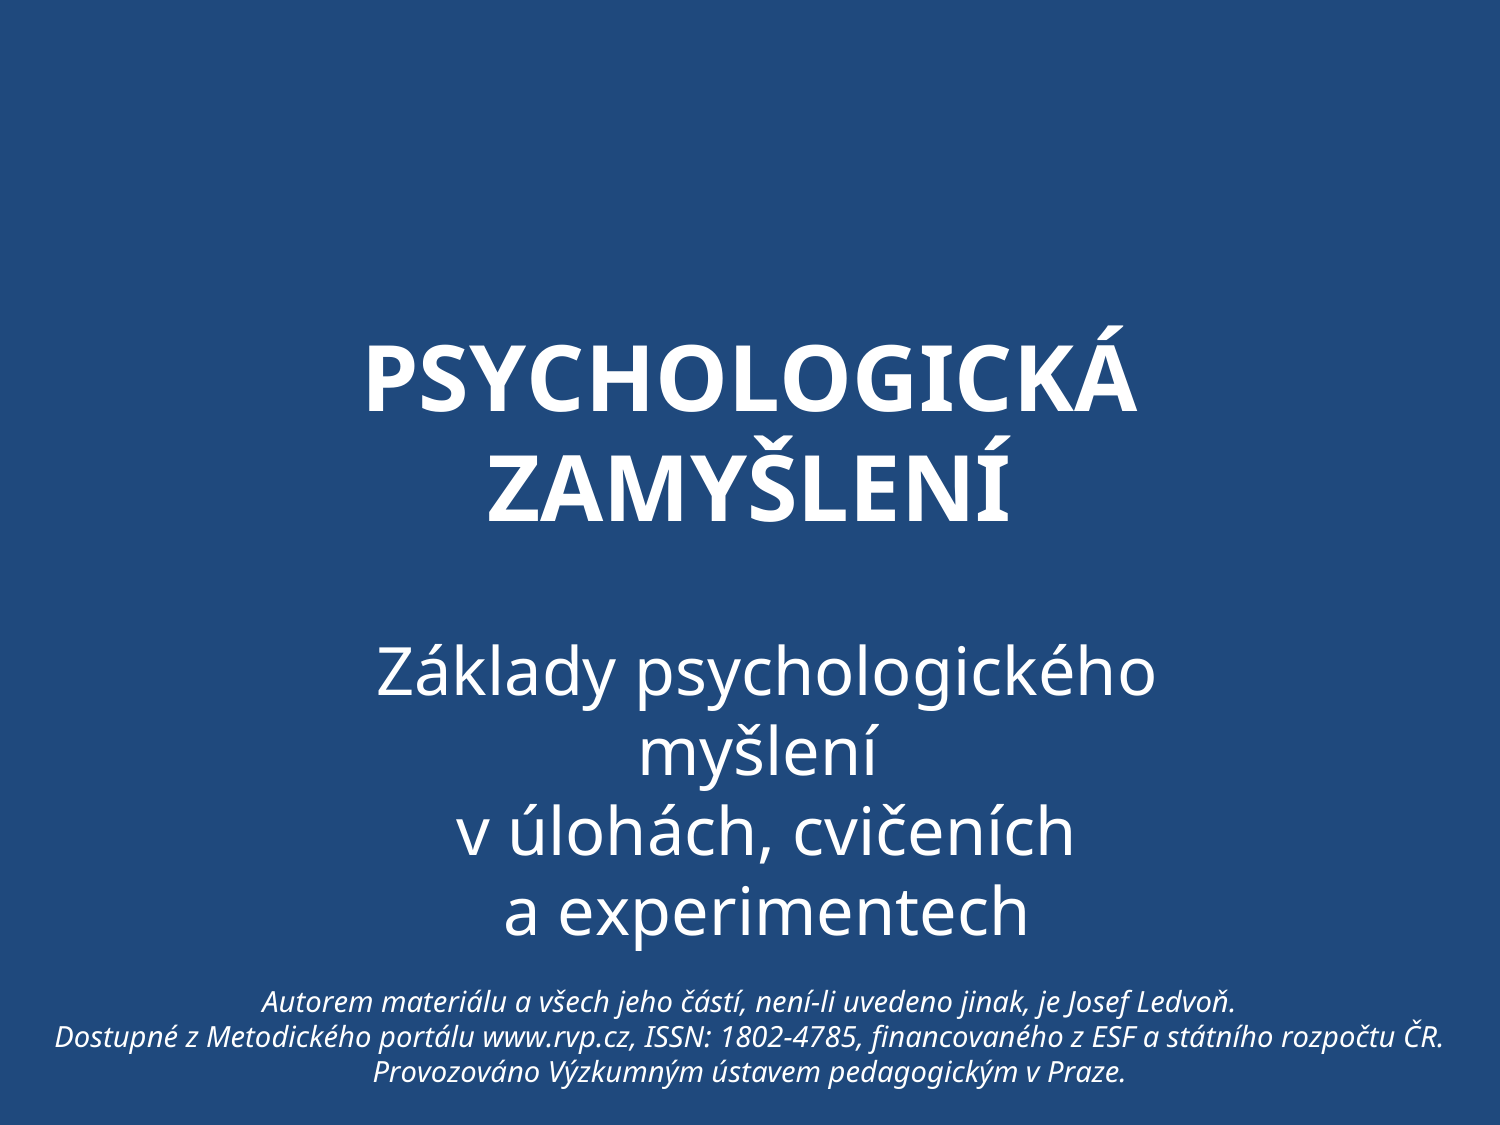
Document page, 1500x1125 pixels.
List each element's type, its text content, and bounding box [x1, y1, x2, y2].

text_box Základy psychologického myšlení v úlohách, cvičeních a experimentech [242, 621, 1293, 976]
title PSYCHOLOGICKÁ ZAMYŠLENÍ [112, 309, 1388, 551]
text_box Autorem materiálu a všech jeho částí, není-li uvedeno jinak, je Josef Ledvoň. Dostupné z Metodického portálu www.rvp.cz, ISSN: 1802-4785, financovaného z ESF a státního rozpočtu ČR. Provozováno Výzkumným ústavem pedagogickým v Praze. [0, 976, 1500, 1097]
